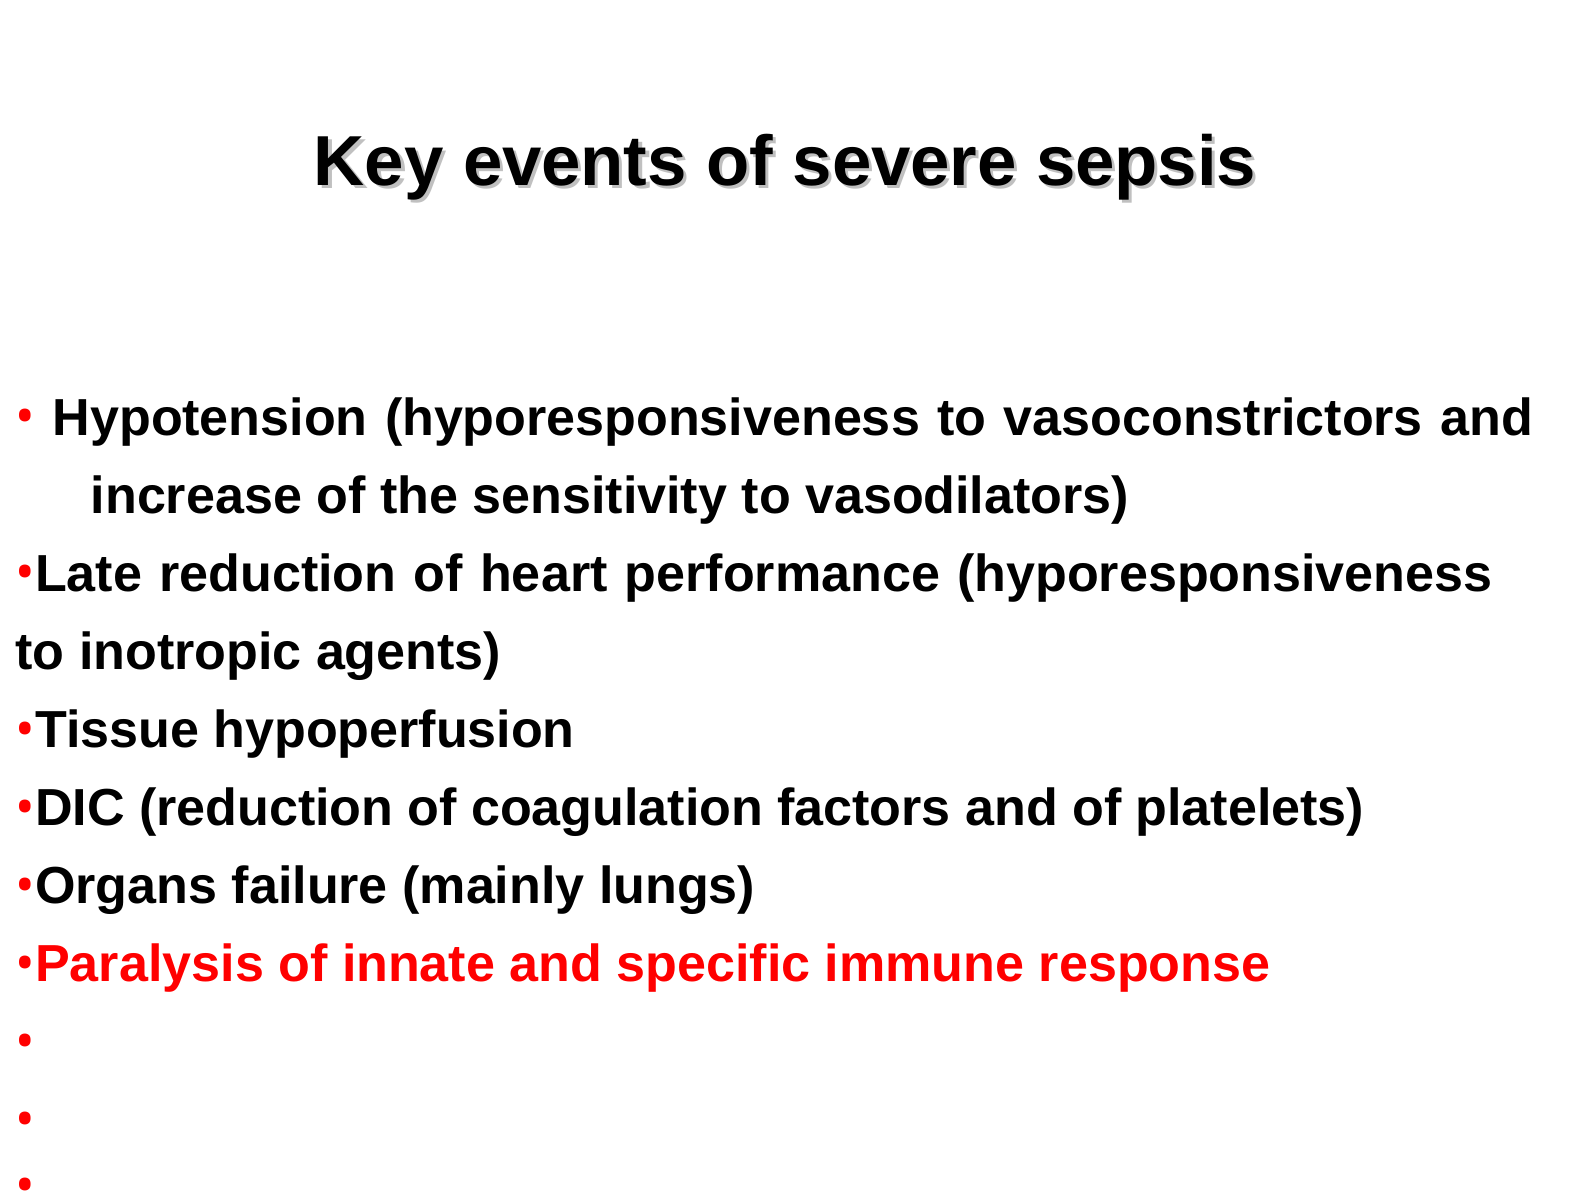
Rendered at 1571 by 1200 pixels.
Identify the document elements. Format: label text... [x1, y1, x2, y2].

text_box Key events of severe sepsis [0, 106, 1571, 208]
text_box Hypotension (hyporesponsiveness to vasoconstrictors and increase of the sensitivity to vasodilators) Late reduction of heart performance (hyporesponsiveness to inotropic agents) Tissue hypoperfusion DIC (reduction of coagulation factors and of platelets) Organs failure (mainly lungs) Paralysis of innate and specific immune response [0, 359, 1571, 1200]
